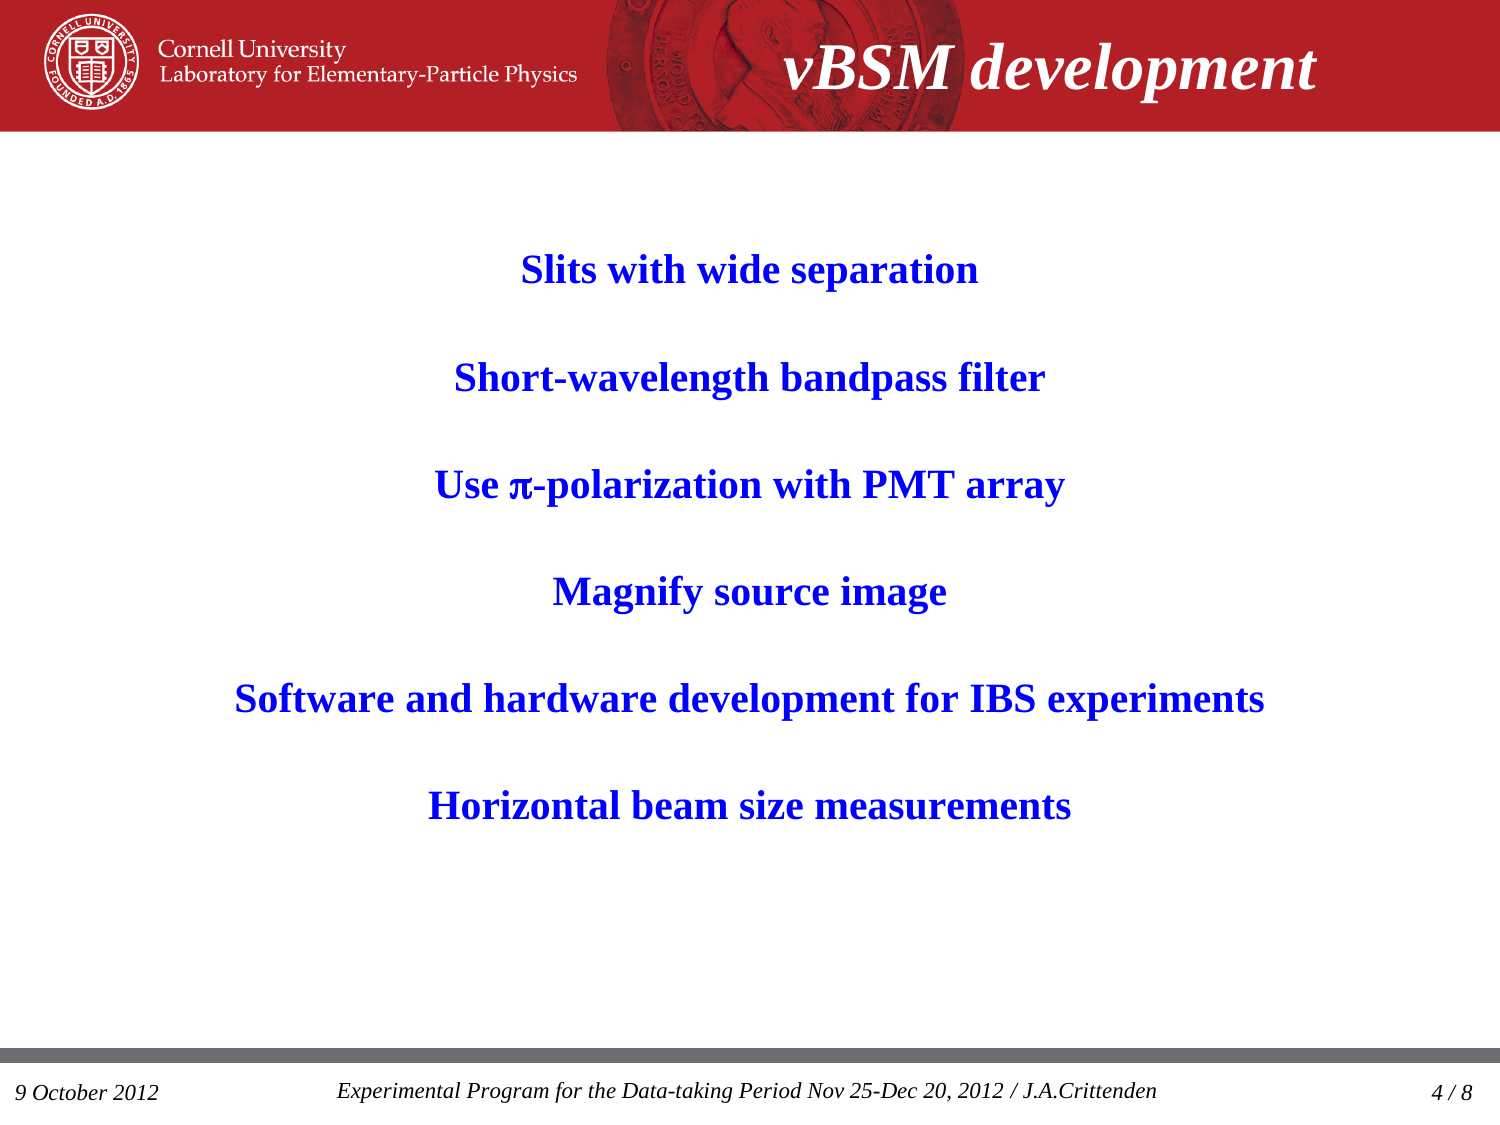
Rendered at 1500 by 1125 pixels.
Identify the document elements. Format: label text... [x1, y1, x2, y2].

title vBSM development [600, 7, 1500, 128]
title Slits with wide separation Short-wavelength bandpass filter Use p-polarization with PMT array Magnify source image Software and hardware development for IBS experiments Horizontal beam size measurements [0, 198, 1500, 912]
picture [0, 0, 1500, 132]
